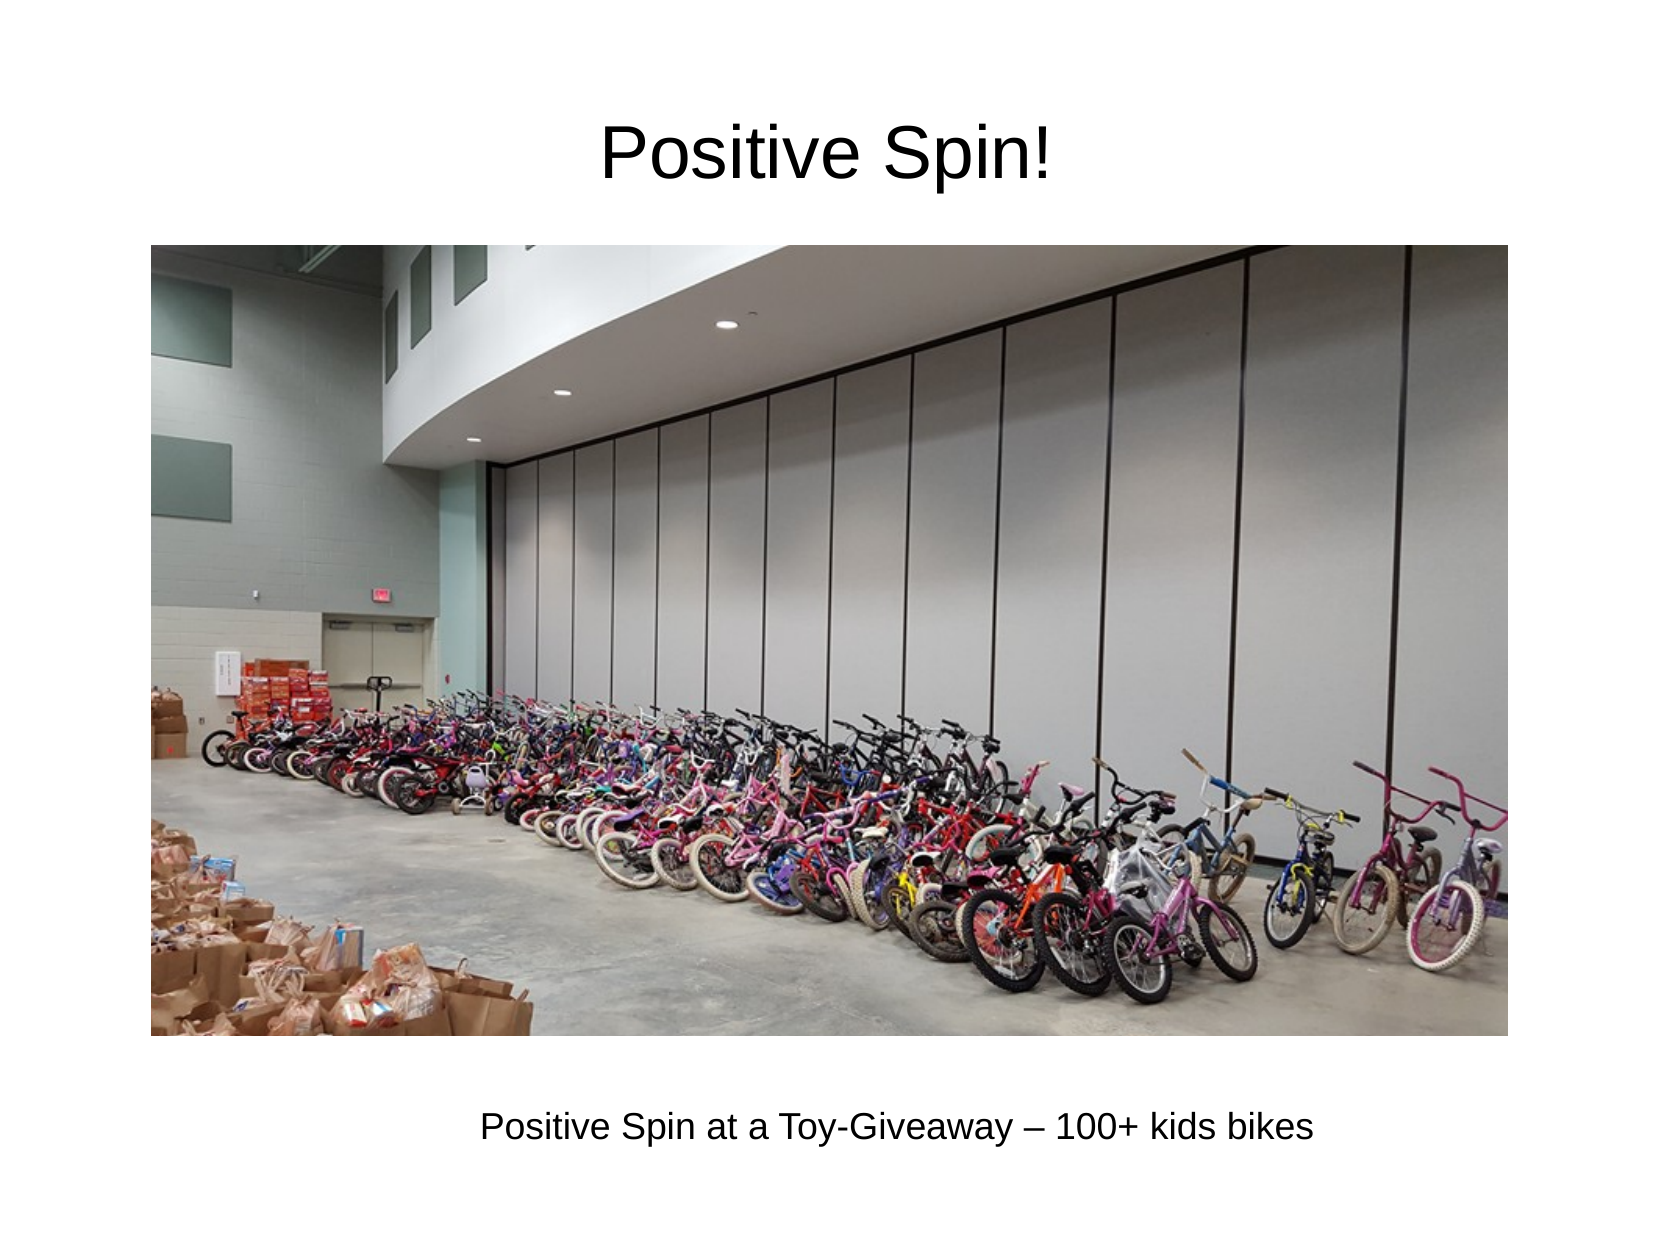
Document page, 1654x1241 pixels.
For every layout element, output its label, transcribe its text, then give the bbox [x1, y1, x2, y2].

picture [151, 245, 1508, 1036]
title Positive Spin! [82, 49, 1571, 257]
text_box Positive Spin at a Toy-Giveaway – 100+ kids bikes [465, 1097, 1336, 1171]
